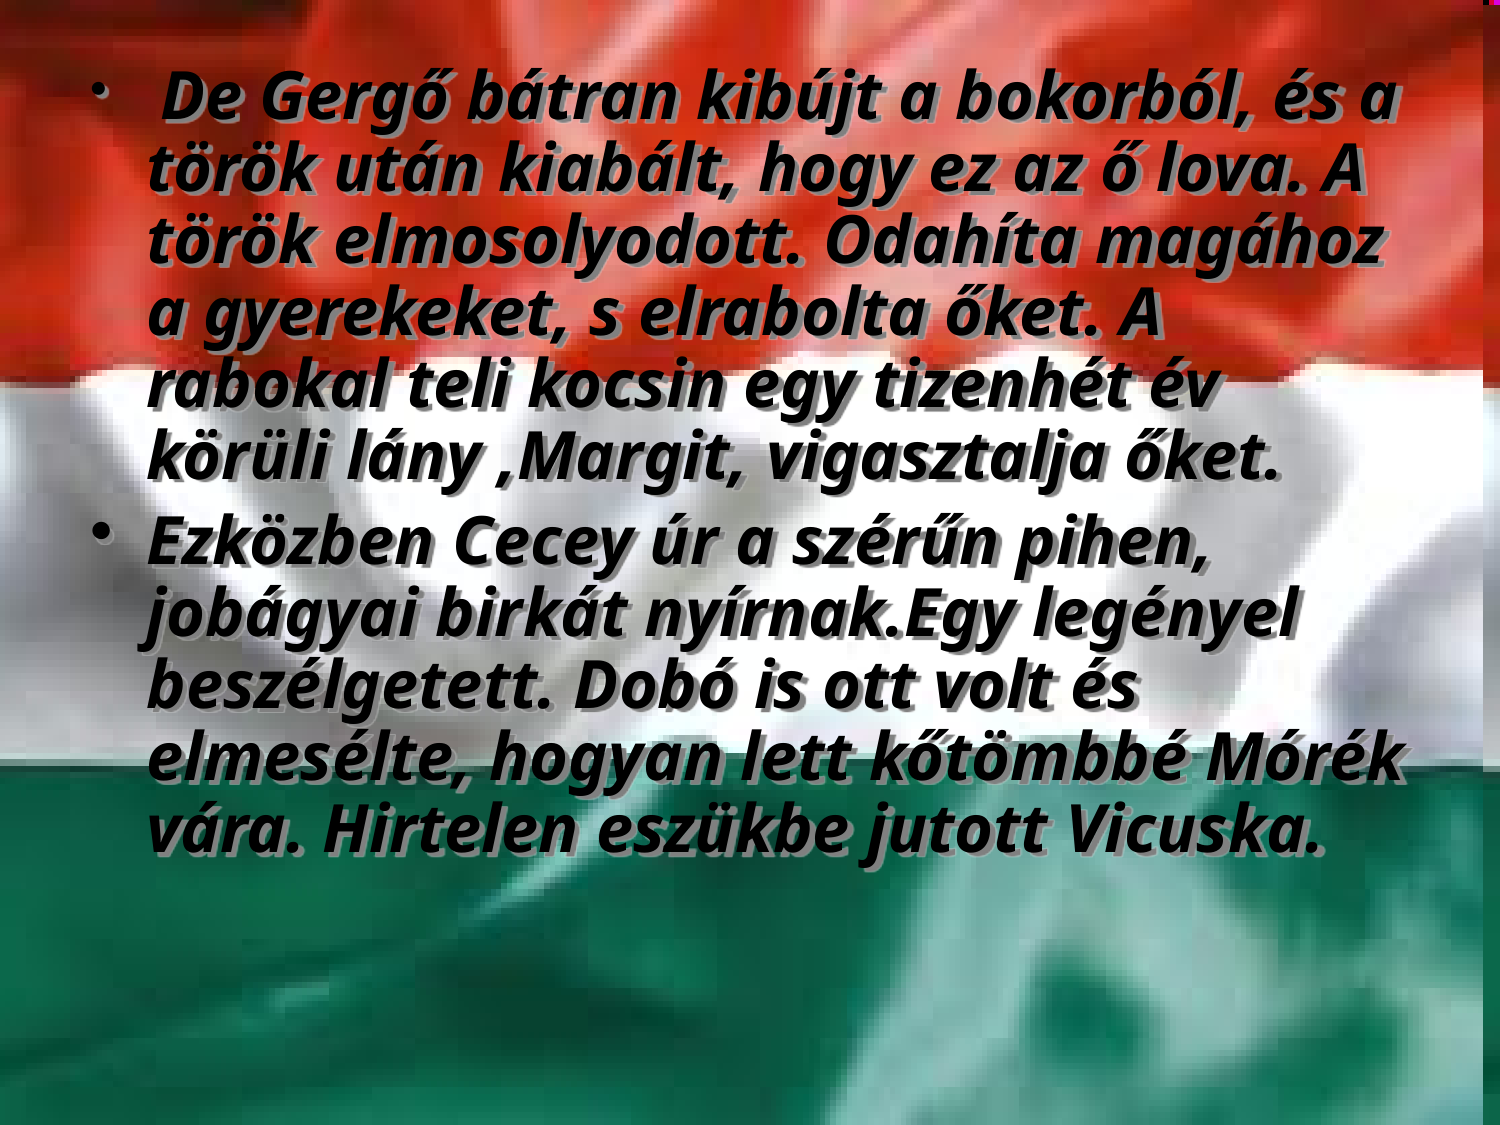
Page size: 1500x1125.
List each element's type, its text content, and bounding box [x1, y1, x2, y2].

list De Gergő bátran kibújt a bokorból, és a török után kiabált, hogy ez az ő lova. A török elmosolyodott. Odahíta magához a gyerekeket, s elrabolta őket. A rabokal teli kocsin egy tizenhét év körüli lány ,Margit, vigasztalja őket. Ezközben Cecey úr a szérűn pihen, jobágyai birkát nyírnak.Egy legényel beszélgetett. Dobó is ott volt és elmesélte, hogyan lett kőtömbbé Mórék vára. Hirtelen eszükbe jutott Vicuska. [75, 54, 1425, 1094]
picture [0, 0, 1500, 1125]
